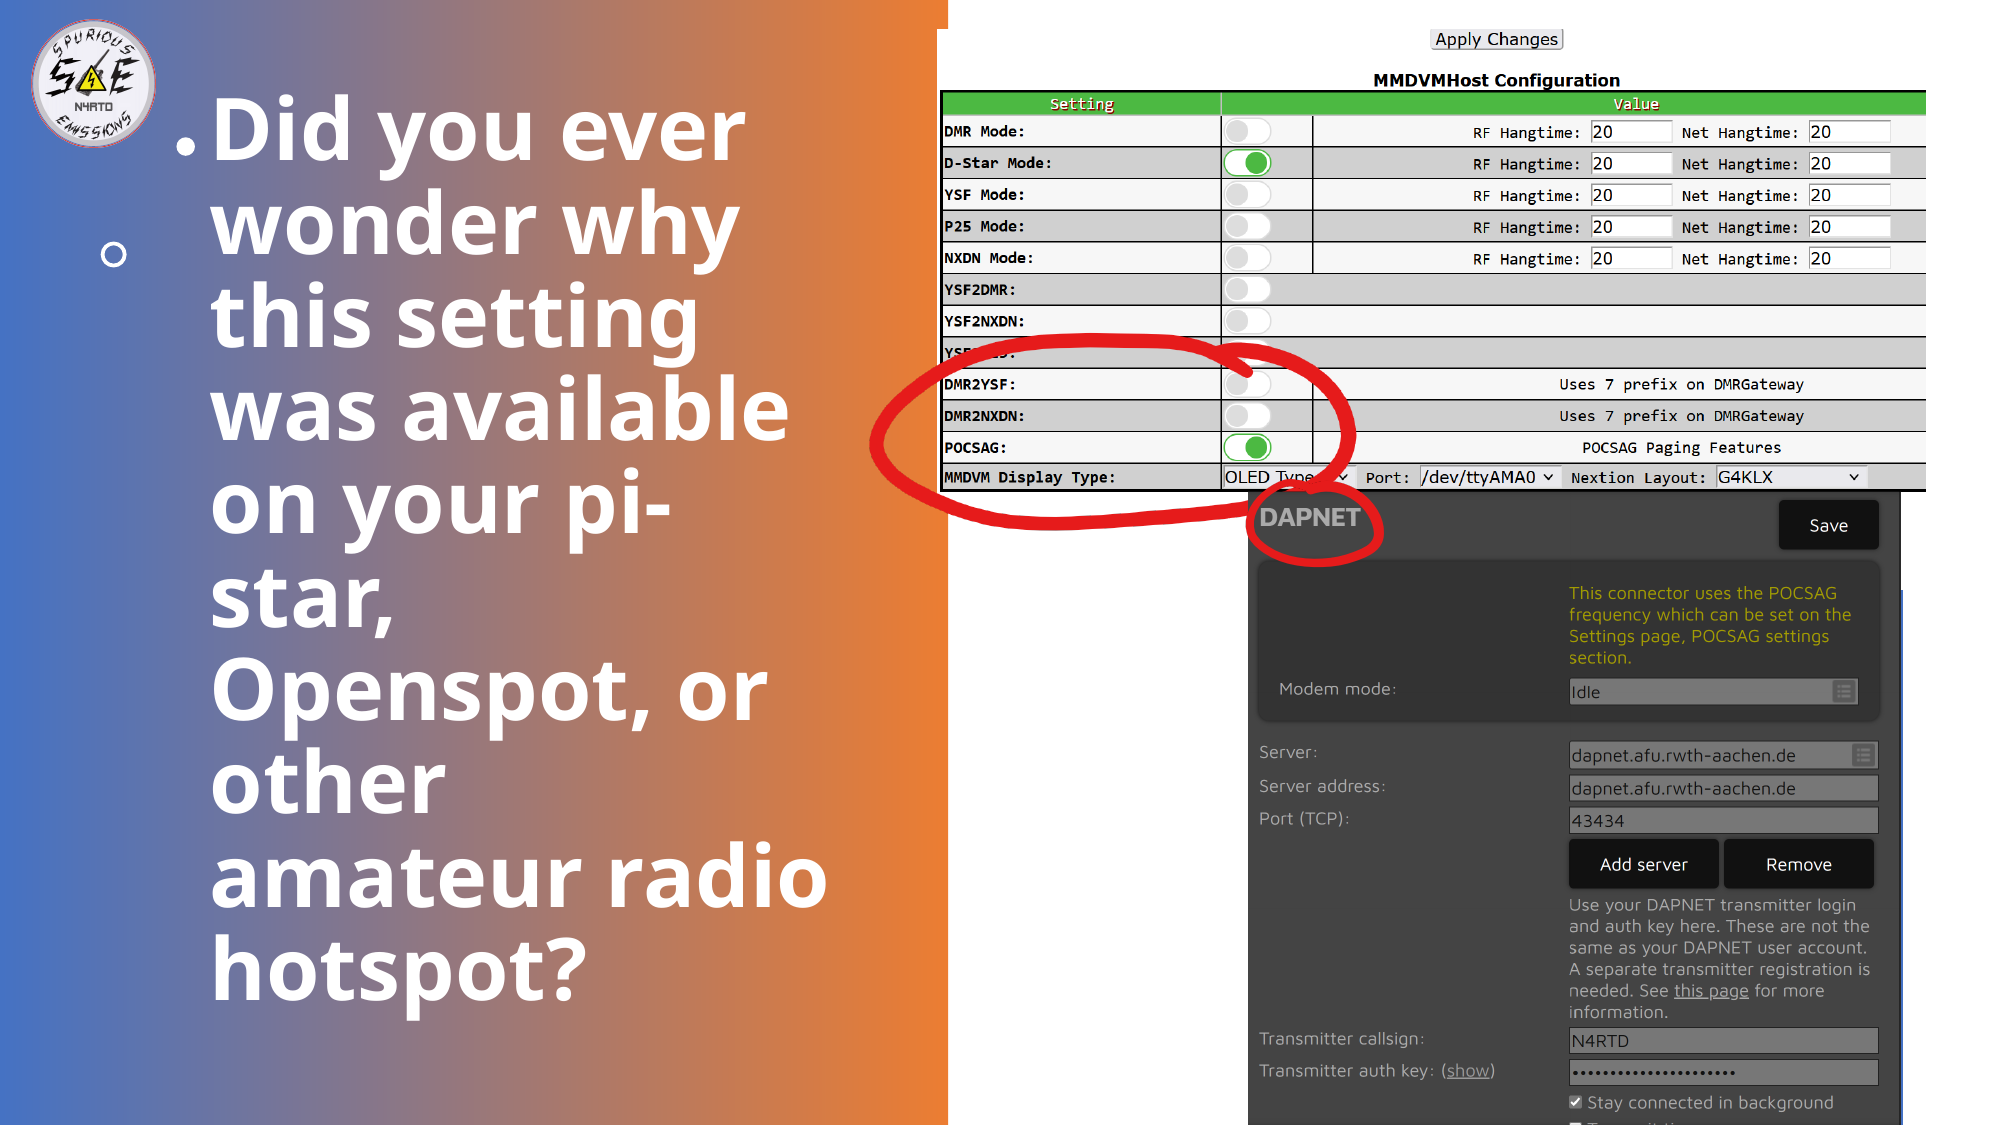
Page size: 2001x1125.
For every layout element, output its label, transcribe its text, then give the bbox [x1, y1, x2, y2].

title Did you ever wonder why this setting was available on your pi-star, Openspot, or other amateur radio hotspot? [194, 62, 853, 1043]
picture [865, 29, 1926, 1125]
picture [31, 19, 156, 148]
text_box [0, 0, 2000, 1125]
